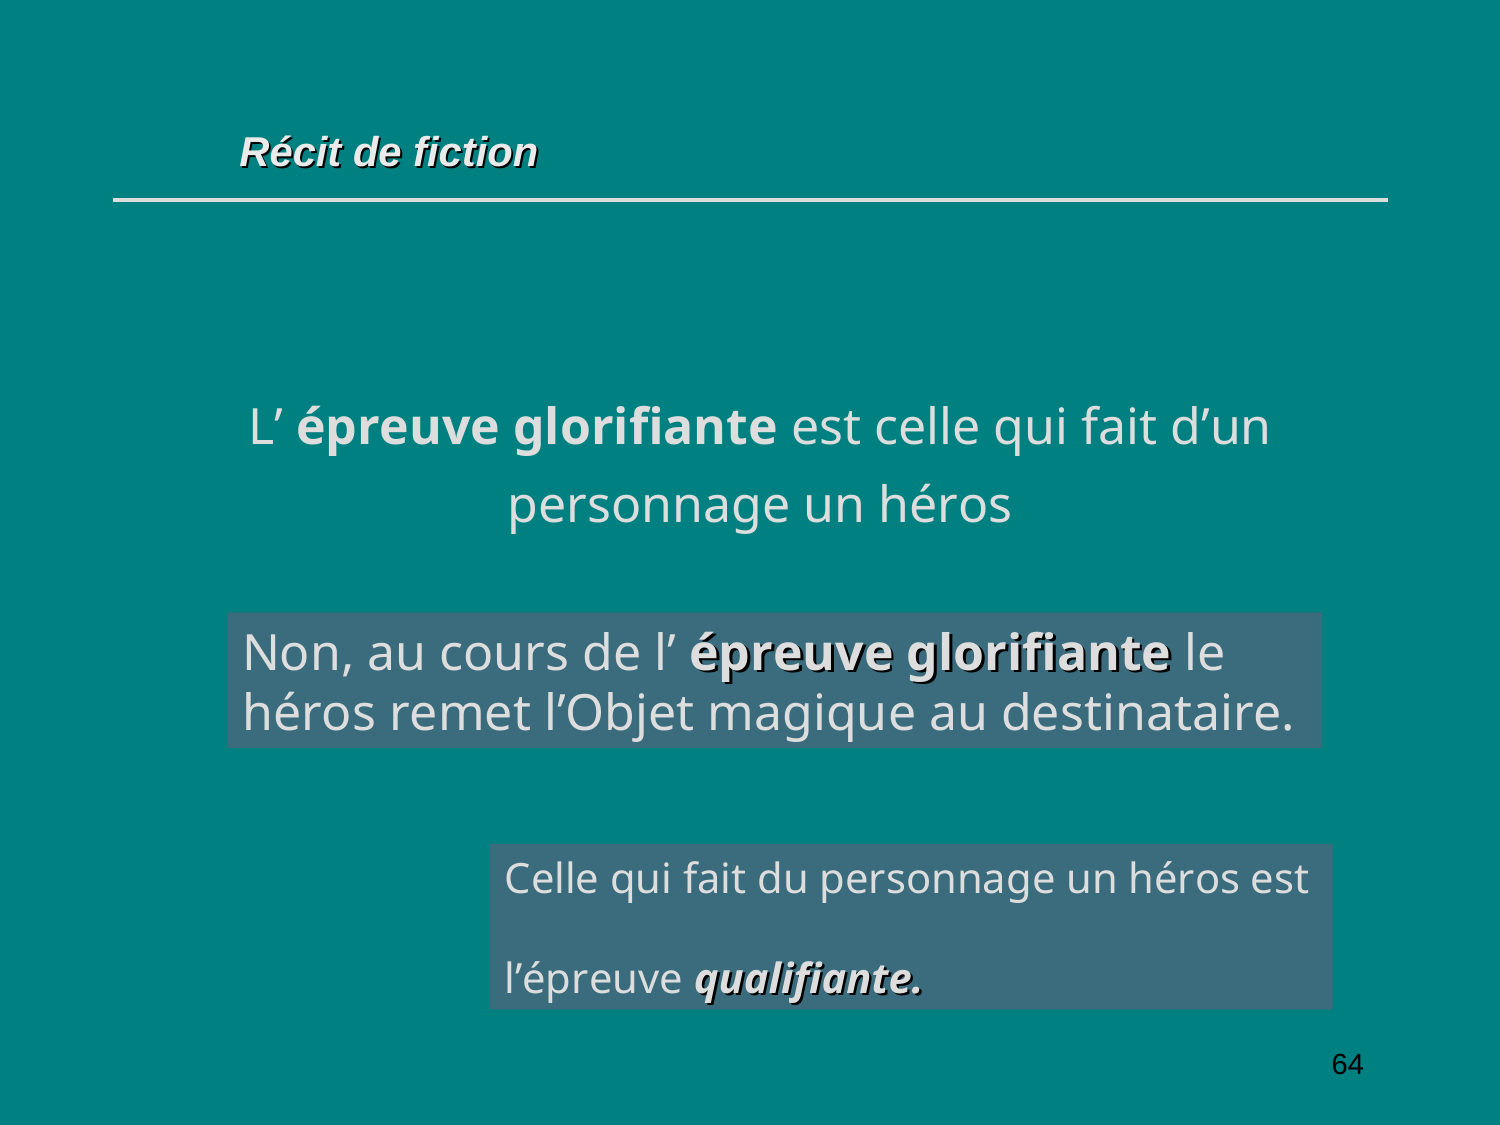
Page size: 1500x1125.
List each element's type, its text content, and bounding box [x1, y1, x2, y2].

text_box Récit de fiction [224, 116, 554, 183]
text_box Non, au cours de l’ épreuve glorifiante le héros remet l’Objet magique au destinataire. [227, 612, 1323, 748]
text_box Celle qui fait du personnage un héros est l’épreuve qualifiante. [489, 843, 1333, 1010]
text_box L’ épreuve glorifiante est celle qui fait d’un personnage un héros Vrai / Faux ? [182, 368, 1338, 723]
